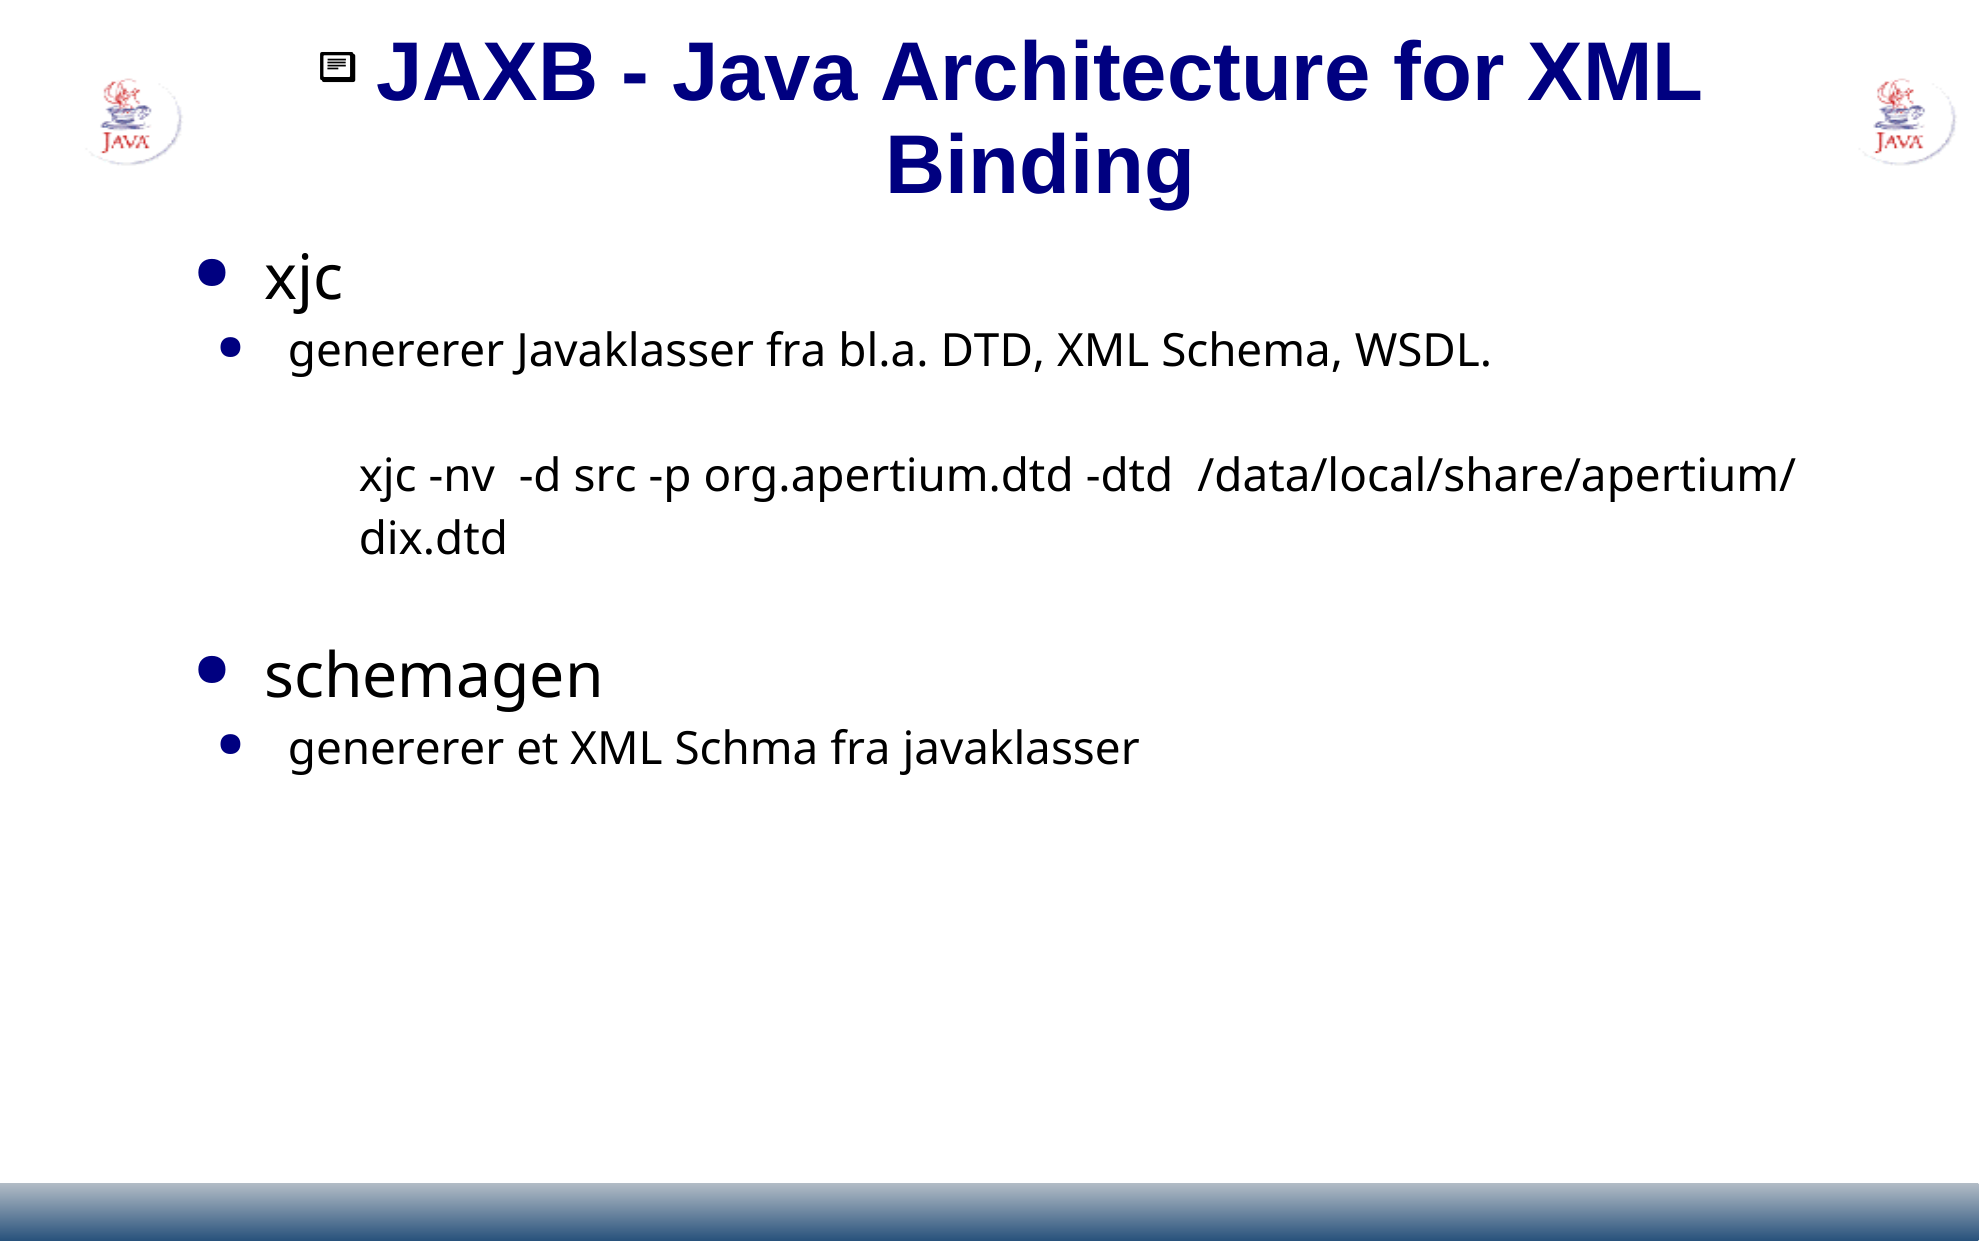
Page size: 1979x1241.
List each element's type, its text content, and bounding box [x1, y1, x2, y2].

picture [69, 71, 186, 169]
title JAXB - Java Architecture for XML Binding [186, 14, 1835, 222]
picture [1842, 71, 1961, 169]
list xjc genererer Javaklasser fra bl.a. DTD, XML Schema, WSDL. xjc -nv -d src -p org.apertium.dtd -dtd /data/local/share/apertium/dix.dtd schemagen genererer et XML Schma fra javaklasser [181, 232, 1833, 1052]
